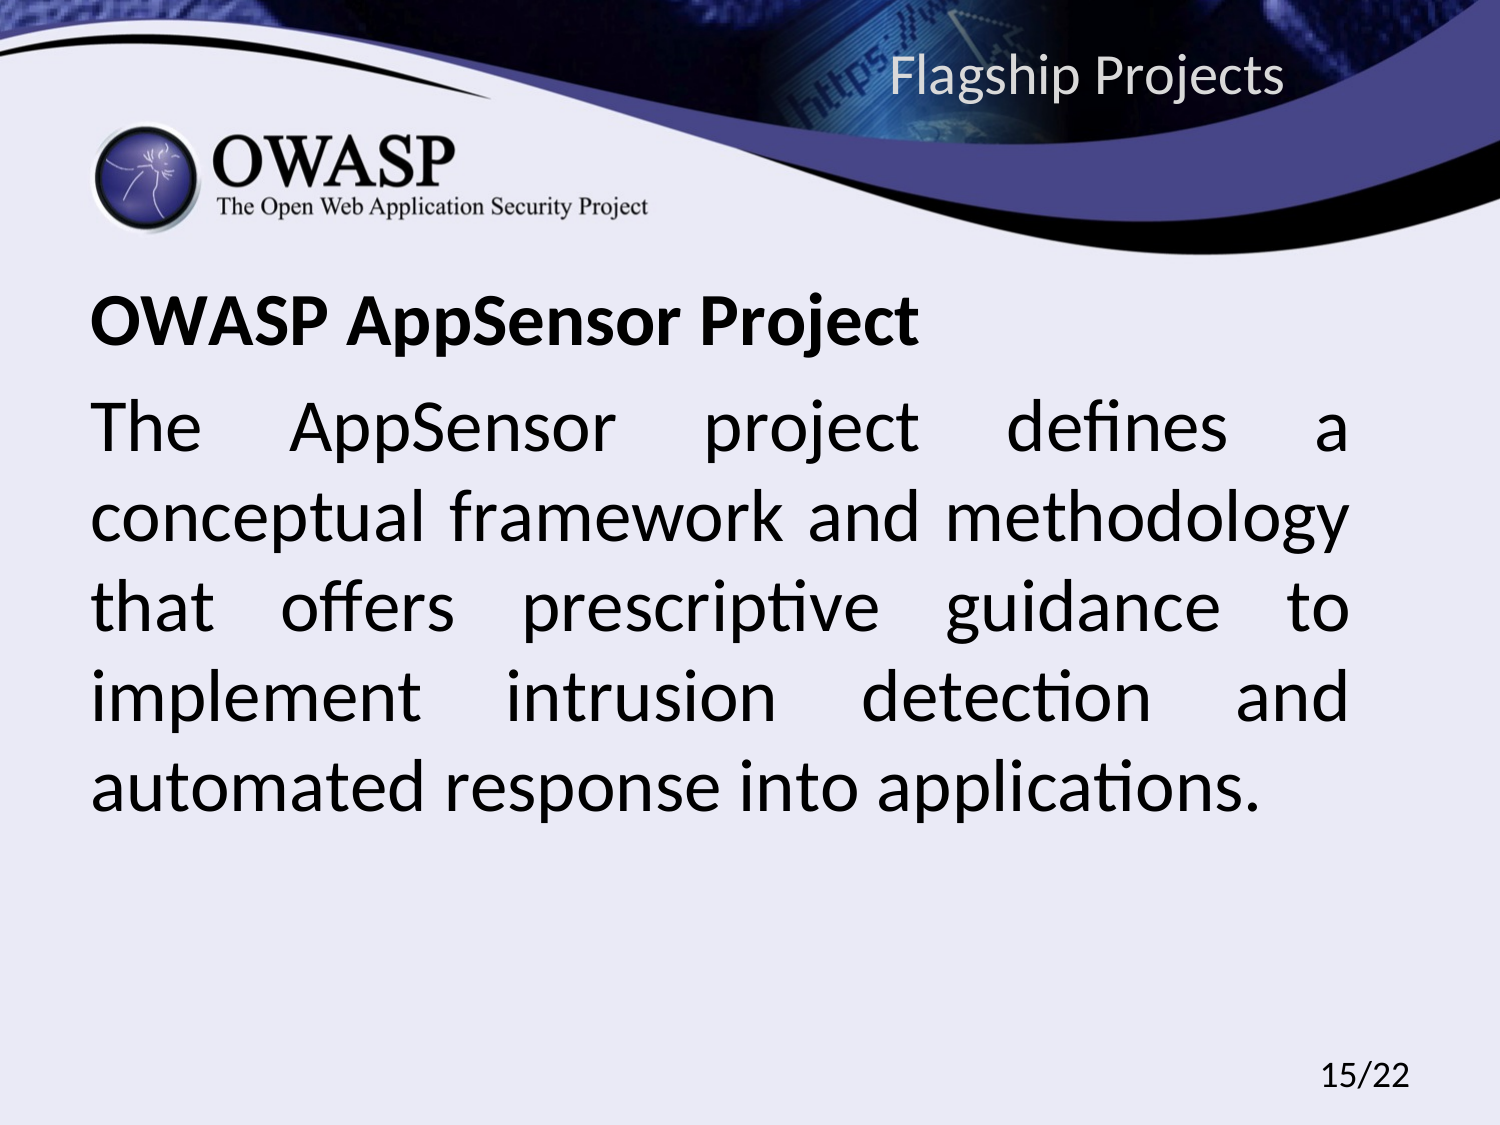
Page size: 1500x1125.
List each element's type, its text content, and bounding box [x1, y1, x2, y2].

picture [0, 0, 1500, 1125]
title Flagship Projects [699, 12, 1476, 130]
list OWASP AppSensor Project The AppSensor project defines a conceptual framework and methodology that offers prescriptive guidance to implement intrusion detection and automated response into applications. [75, 262, 1426, 1005]
